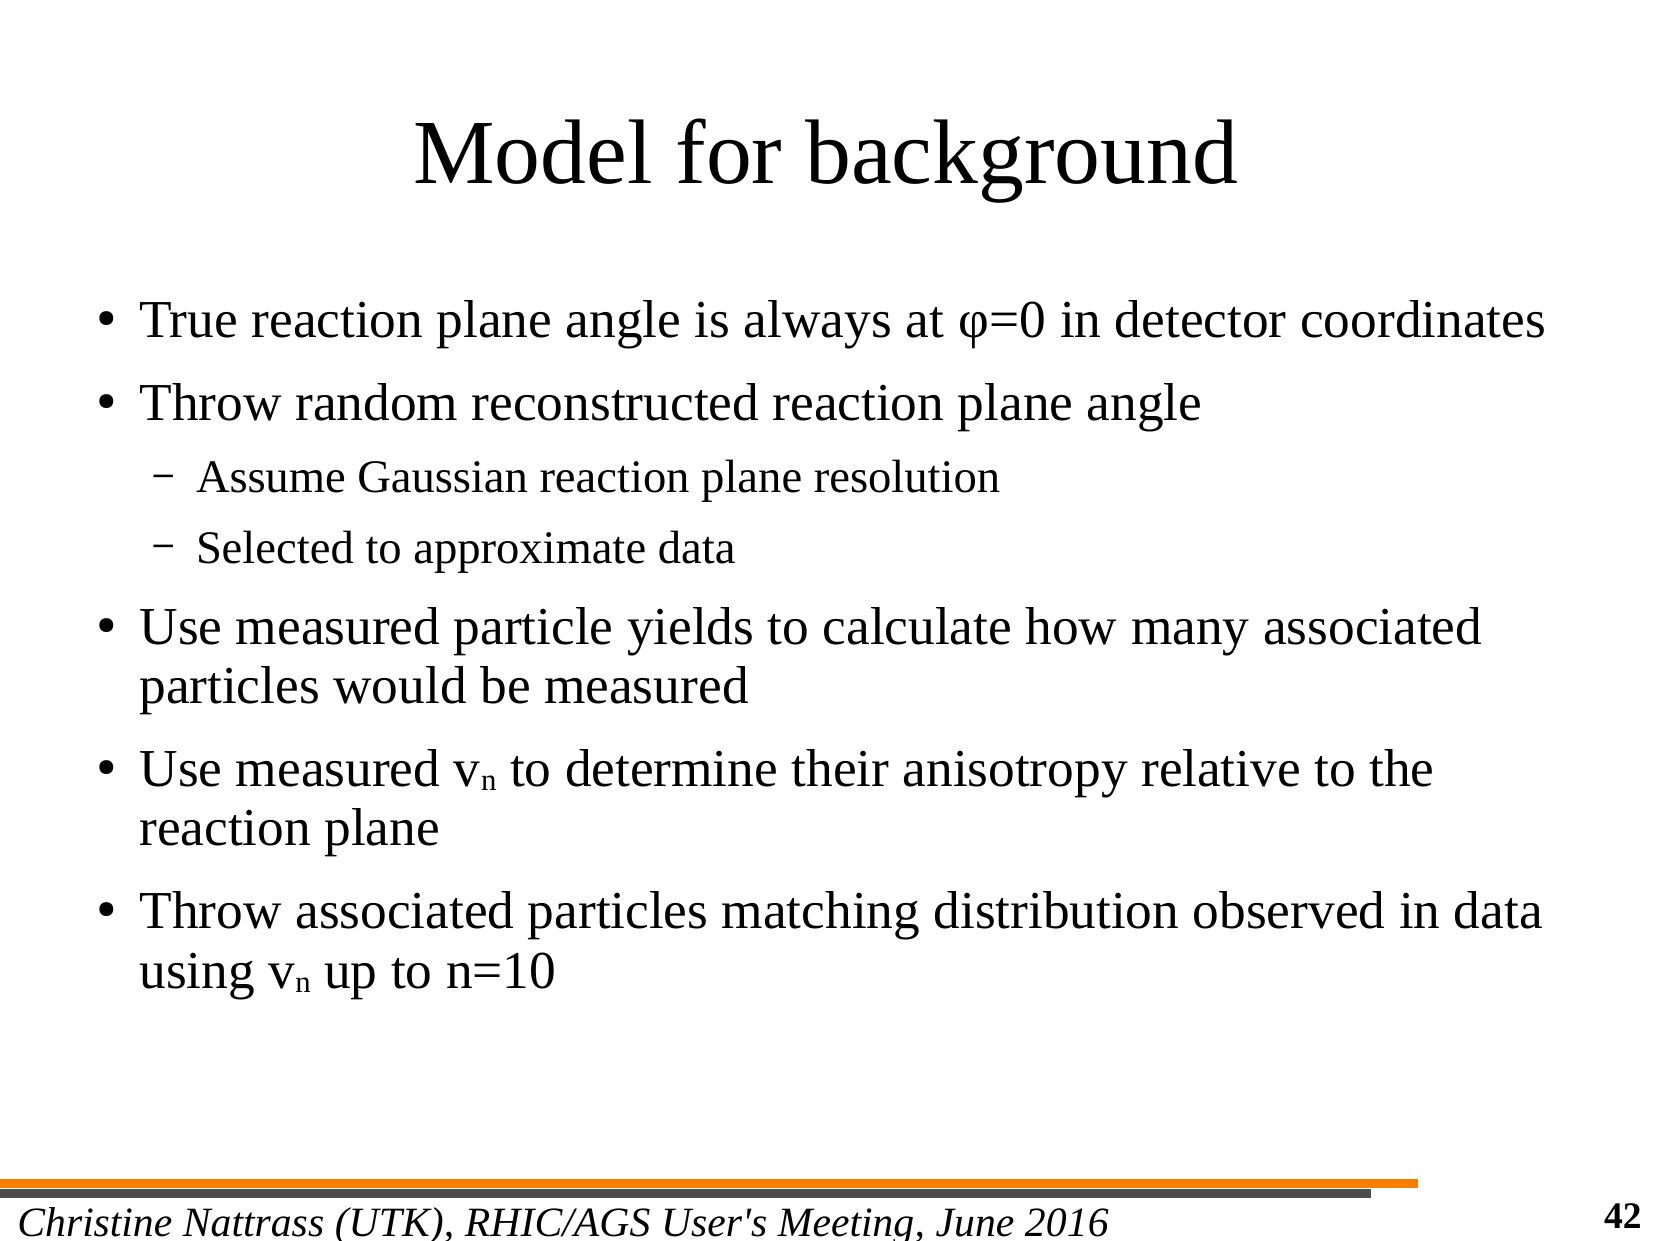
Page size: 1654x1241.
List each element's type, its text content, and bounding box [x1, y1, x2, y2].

list True reaction plane angle is always at φ=0 in detector coordinates Throw random reconstructed reaction plane angle Assume Gaussian reaction plane resolution Selected to approximate data Use measured particle yields to calculate how many associated particles would be measured Use measured vn to determine their anisotropy relative to the reaction plane Throw associated particles matching distribution observed in data using vn up to n=10 [82, 290, 1571, 1010]
title Model for background [82, 49, 1571, 257]
